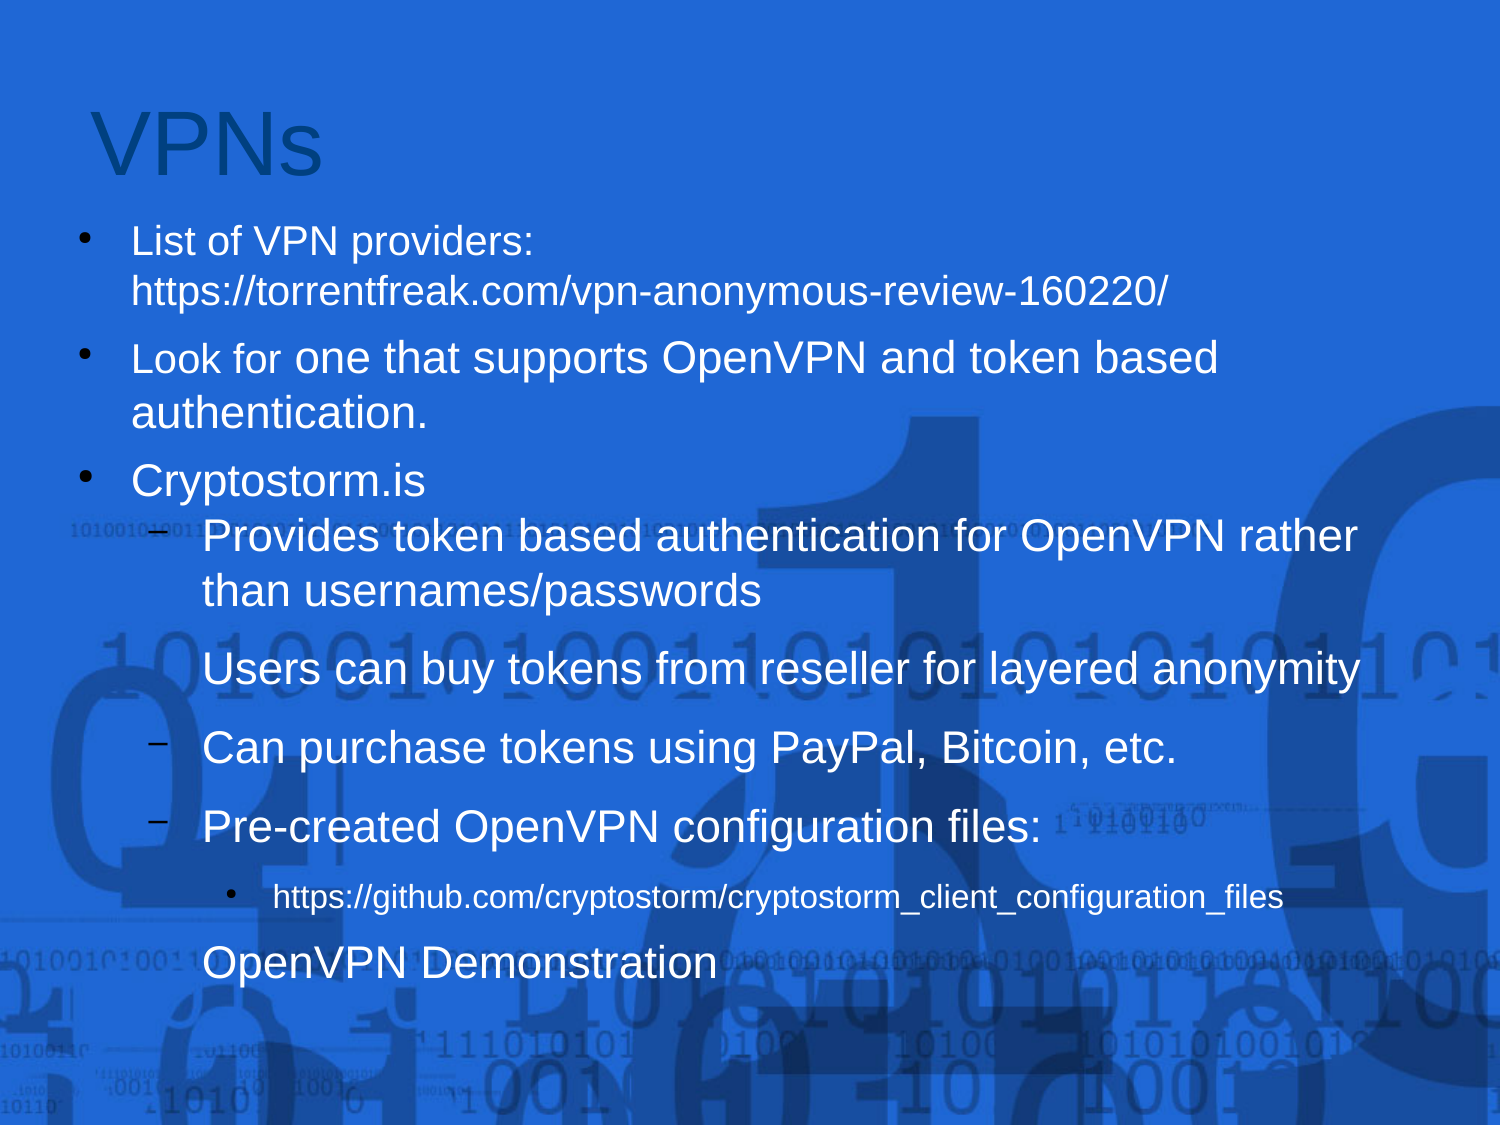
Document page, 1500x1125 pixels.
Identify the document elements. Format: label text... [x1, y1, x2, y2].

title VPNs [75, 45, 1425, 233]
list List of VPN providers: https://torrentfreak.com/vpn-anonymous-review-160220/ Look for one that supports OpenVPN and token based authentication. Cryptostorm.is Provides token based authentication for OpenVPN rather than usernames/passwords Users can buy tokens from reseller for layered anonymity Can purchase tokens using PayPal, Bitcoin, etc. Pre-created OpenVPN configuration files: https://github.com/cryptostorm/cryptostorm_client_configuration_files OpenVPN Demonstration [45, 143, 1396, 751]
picture [0, 0, 1500, 1125]
